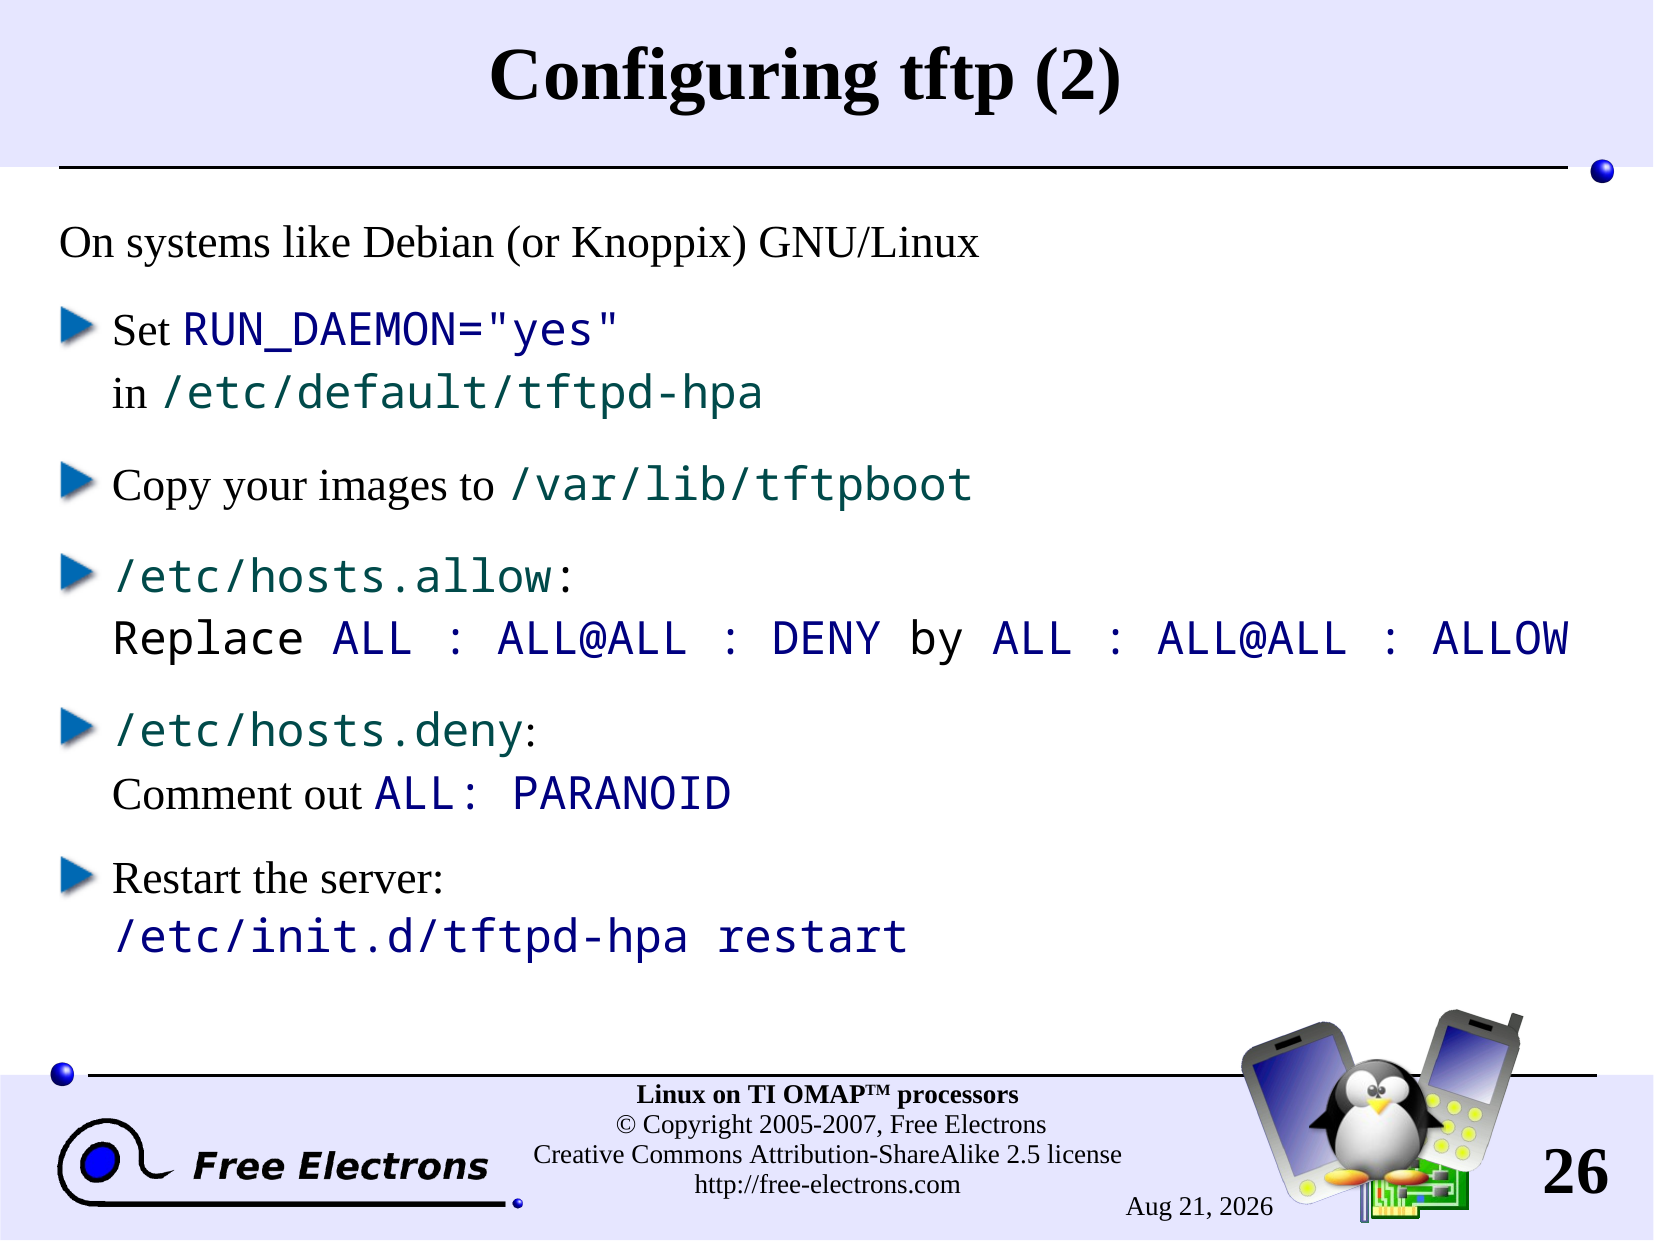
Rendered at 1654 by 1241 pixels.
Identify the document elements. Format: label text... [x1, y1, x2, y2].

picture [50, 1107, 527, 1216]
picture [1231, 1066, 1521, 1241]
title Configuring tftp (2) [60, 25, 1551, 124]
list On systems like Debian (or Knoppix) GNU/Linux Set RUN_DAEMON="yes" in /etc/default/tftpd-hpa Copy your images to /var/lib/tftpboot /etc/hosts.allow: Replace ALL : ALL@ALL : DENY by ALL : ALL@ALL : ALLOW /etc/hosts.deny: Comment out ALL: PARANOID Restart the server: /etc/init.d/tftpd-hpa restart [41, 216, 1620, 1066]
